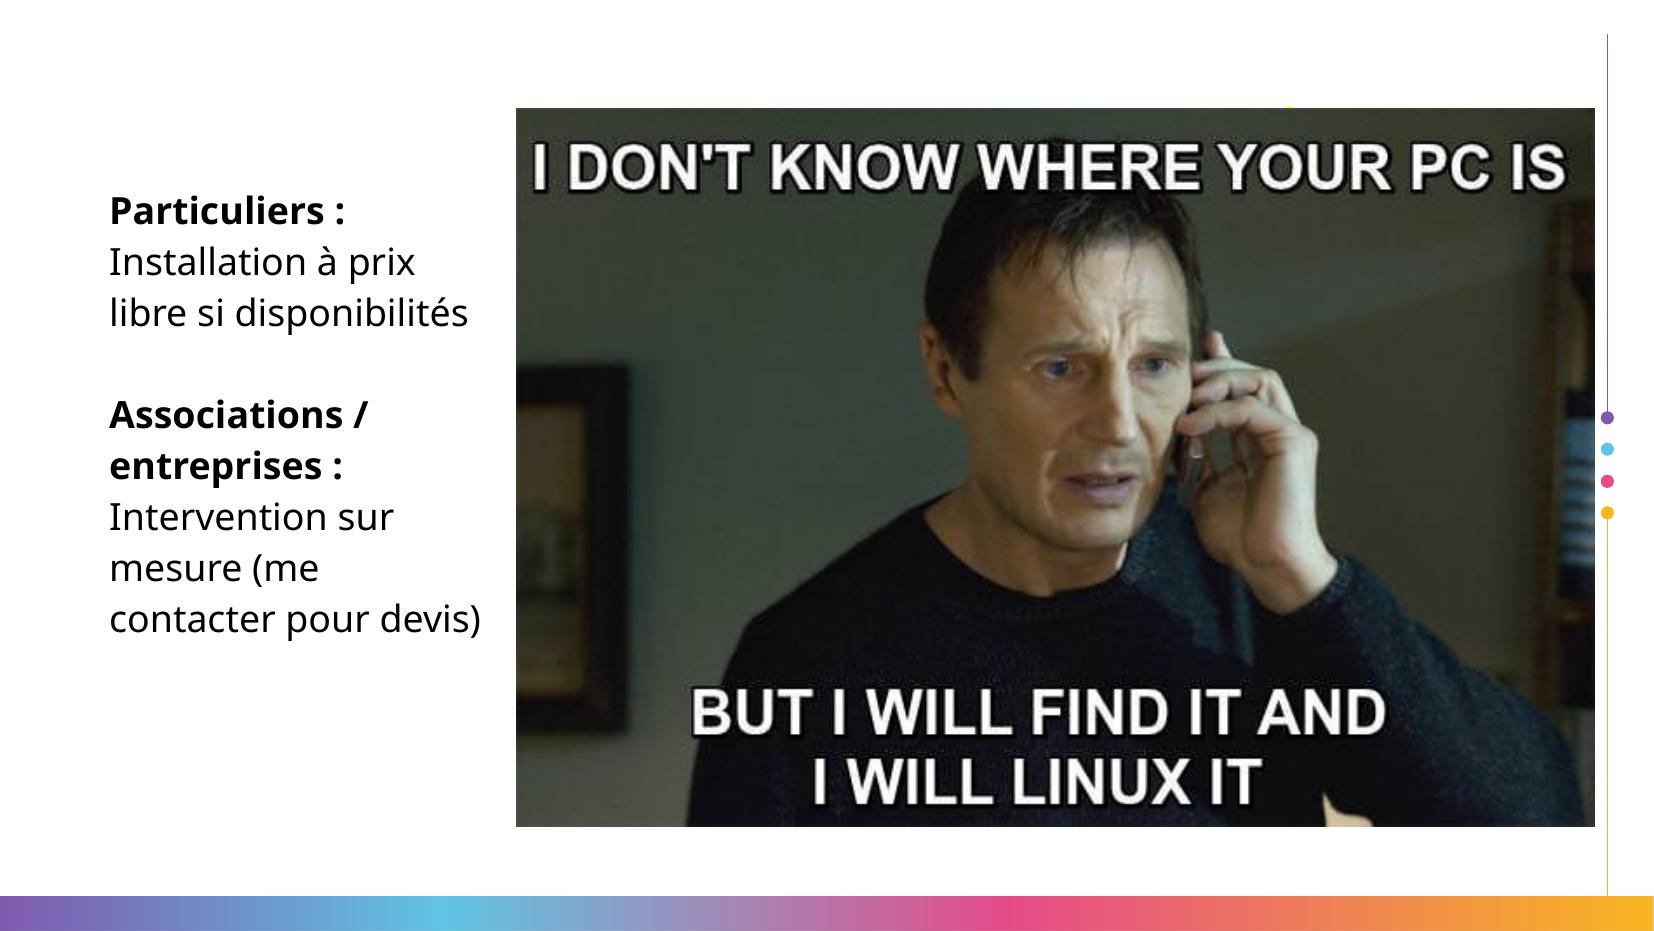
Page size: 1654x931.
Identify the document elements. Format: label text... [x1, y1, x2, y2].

picture [0, 896, 1654, 931]
text_box Particuliers : Installation à prix libre si disponibilités Associations / entreprises : Intervention sur mesure (me contacter pour devis) [94, 177, 508, 856]
picture [516, 108, 1595, 827]
